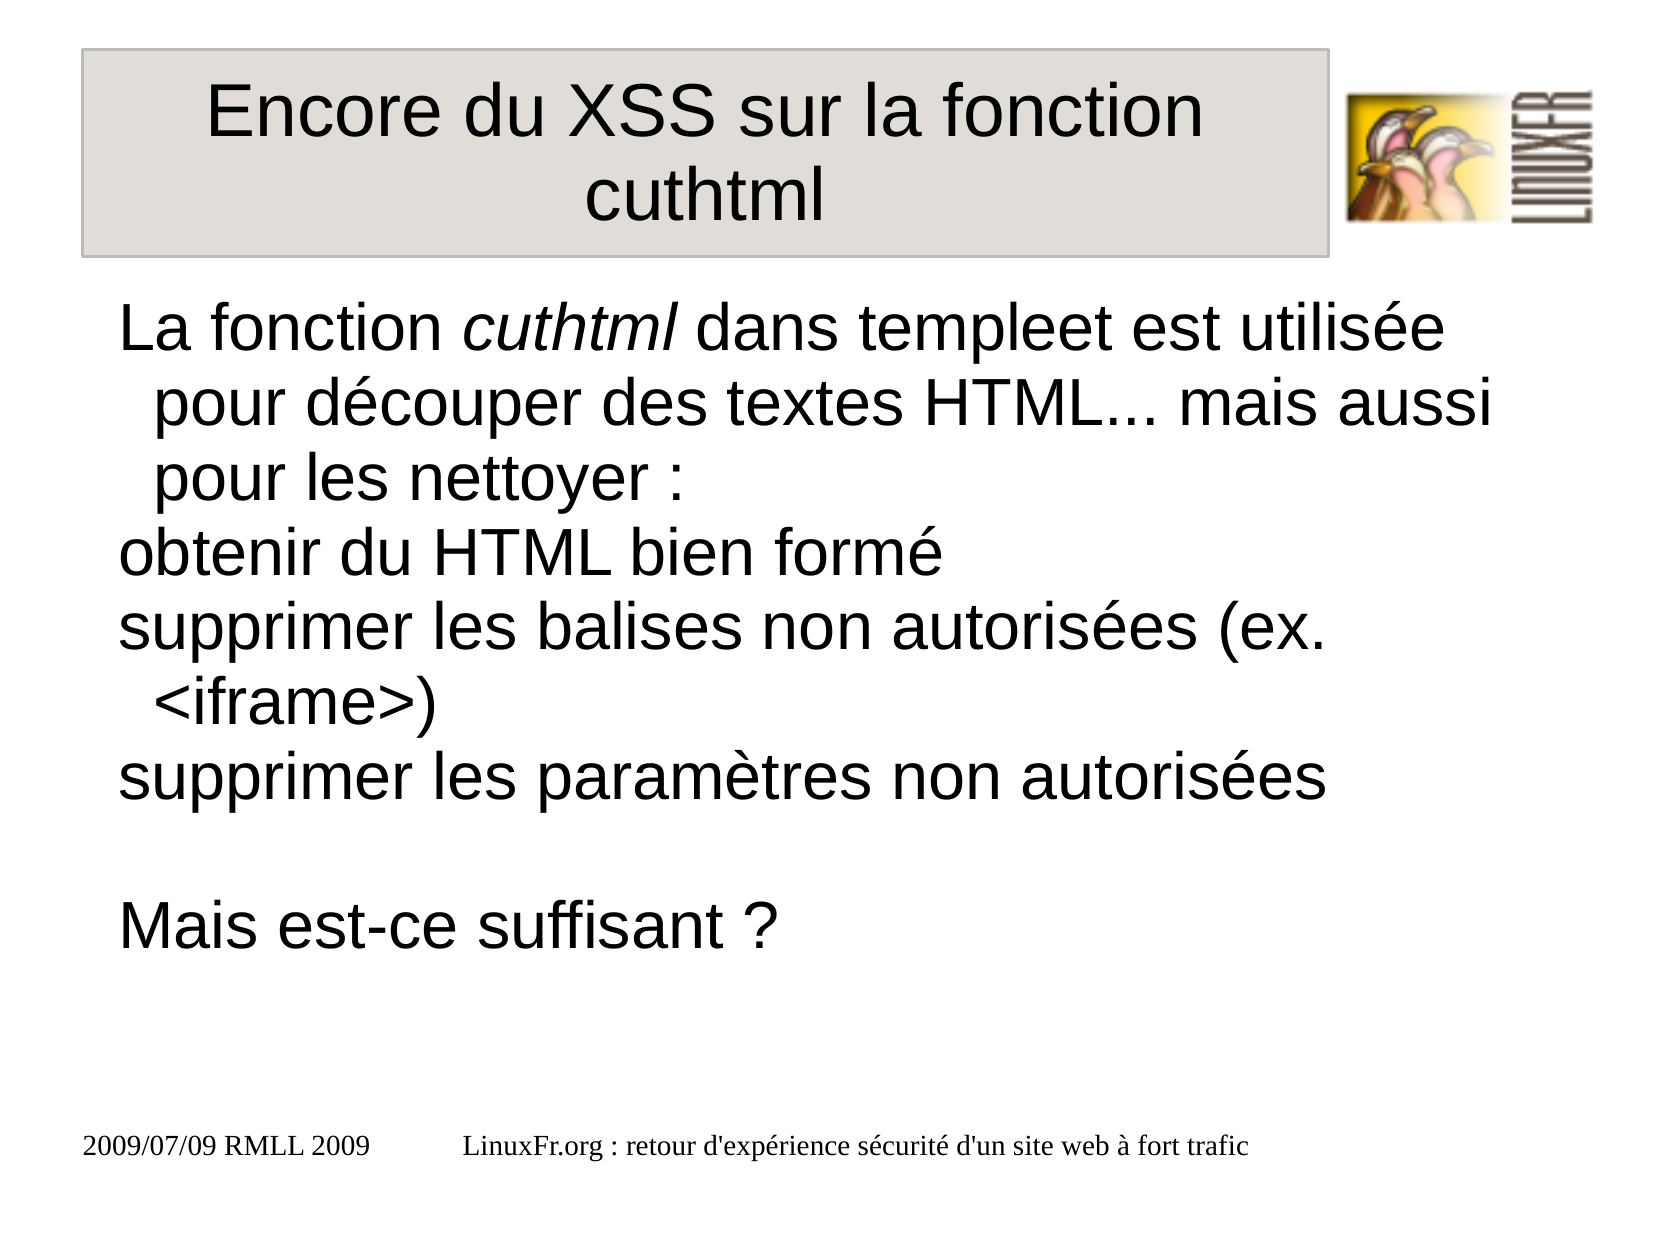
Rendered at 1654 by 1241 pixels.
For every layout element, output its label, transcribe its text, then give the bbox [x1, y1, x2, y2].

title Encore du XSS sur la fonction cuthtml [82, 49, 1329, 257]
picture [1341, 88, 1601, 229]
subtitle La fonction cuthtml dans templeet est utilisée pour découper des textes HTML... mais aussi pour les nettoyer : obtenir du HTML bien formé supprimer les balises non autorisées (ex. <iframe>) supprimer les paramètres non autorisées Mais est-ce suffisant ? [82, 290, 1571, 1094]
